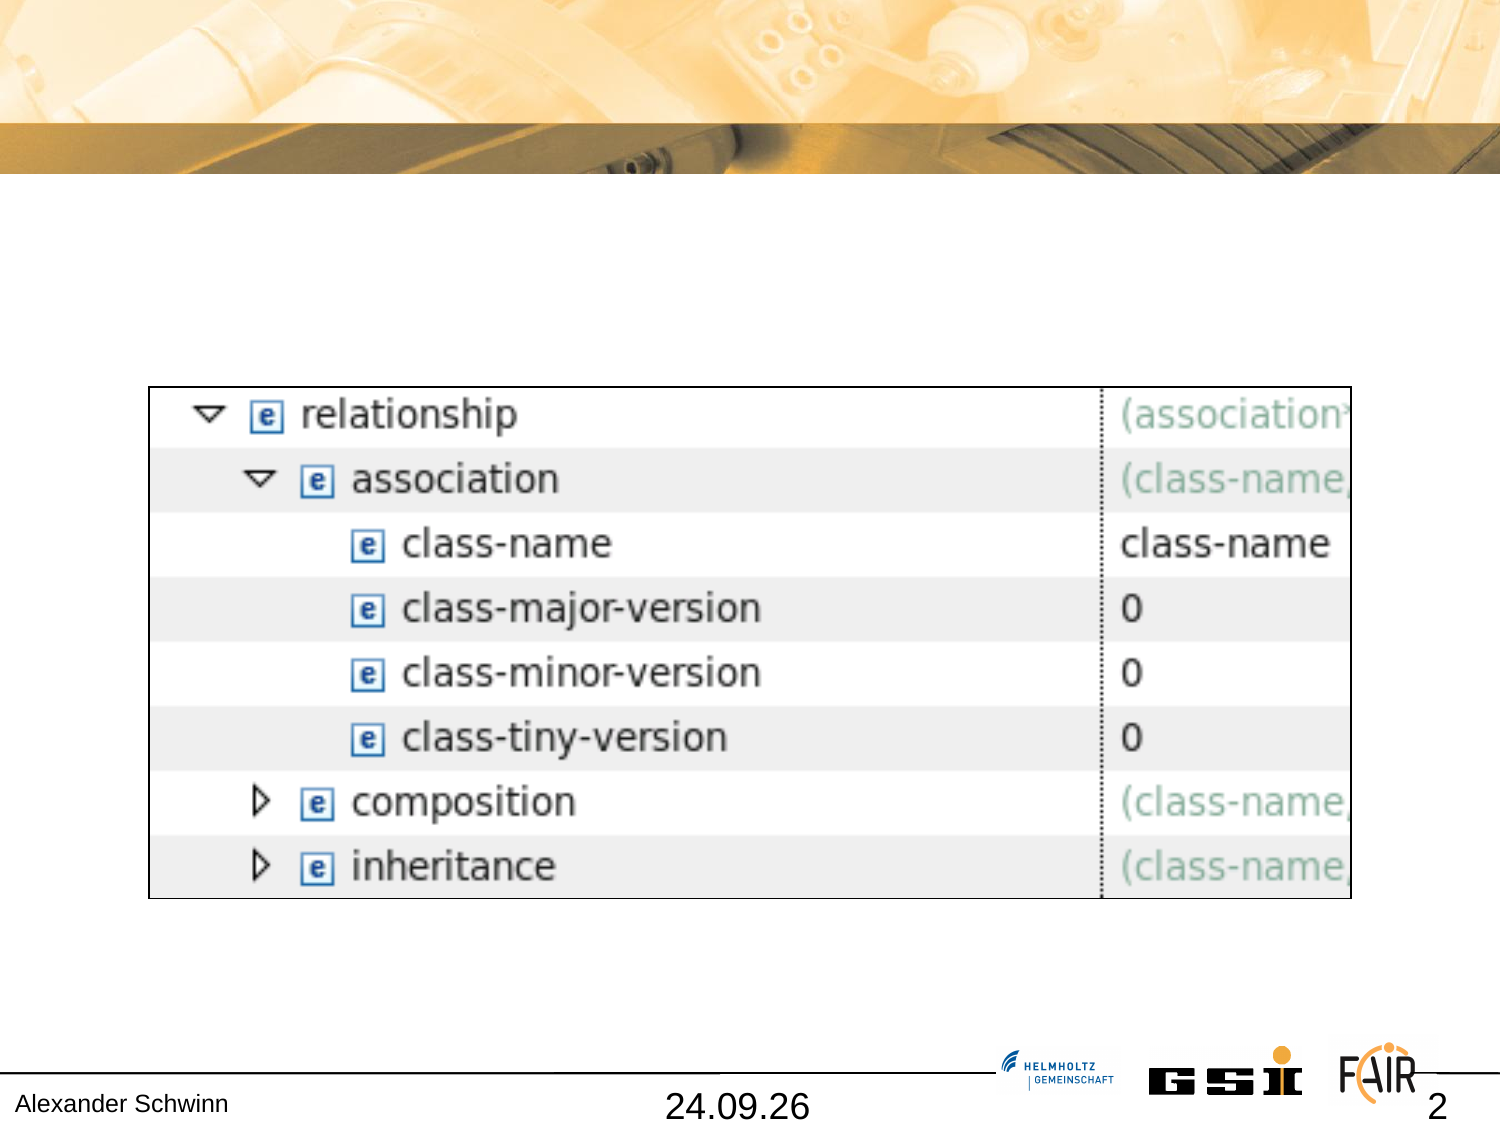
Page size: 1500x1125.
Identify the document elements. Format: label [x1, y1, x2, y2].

picture [996, 1046, 1121, 1095]
picture [1328, 1034, 1439, 1106]
picture [0, 0, 1500, 175]
picture [1149, 1046, 1302, 1095]
picture [150, 387, 1351, 898]
